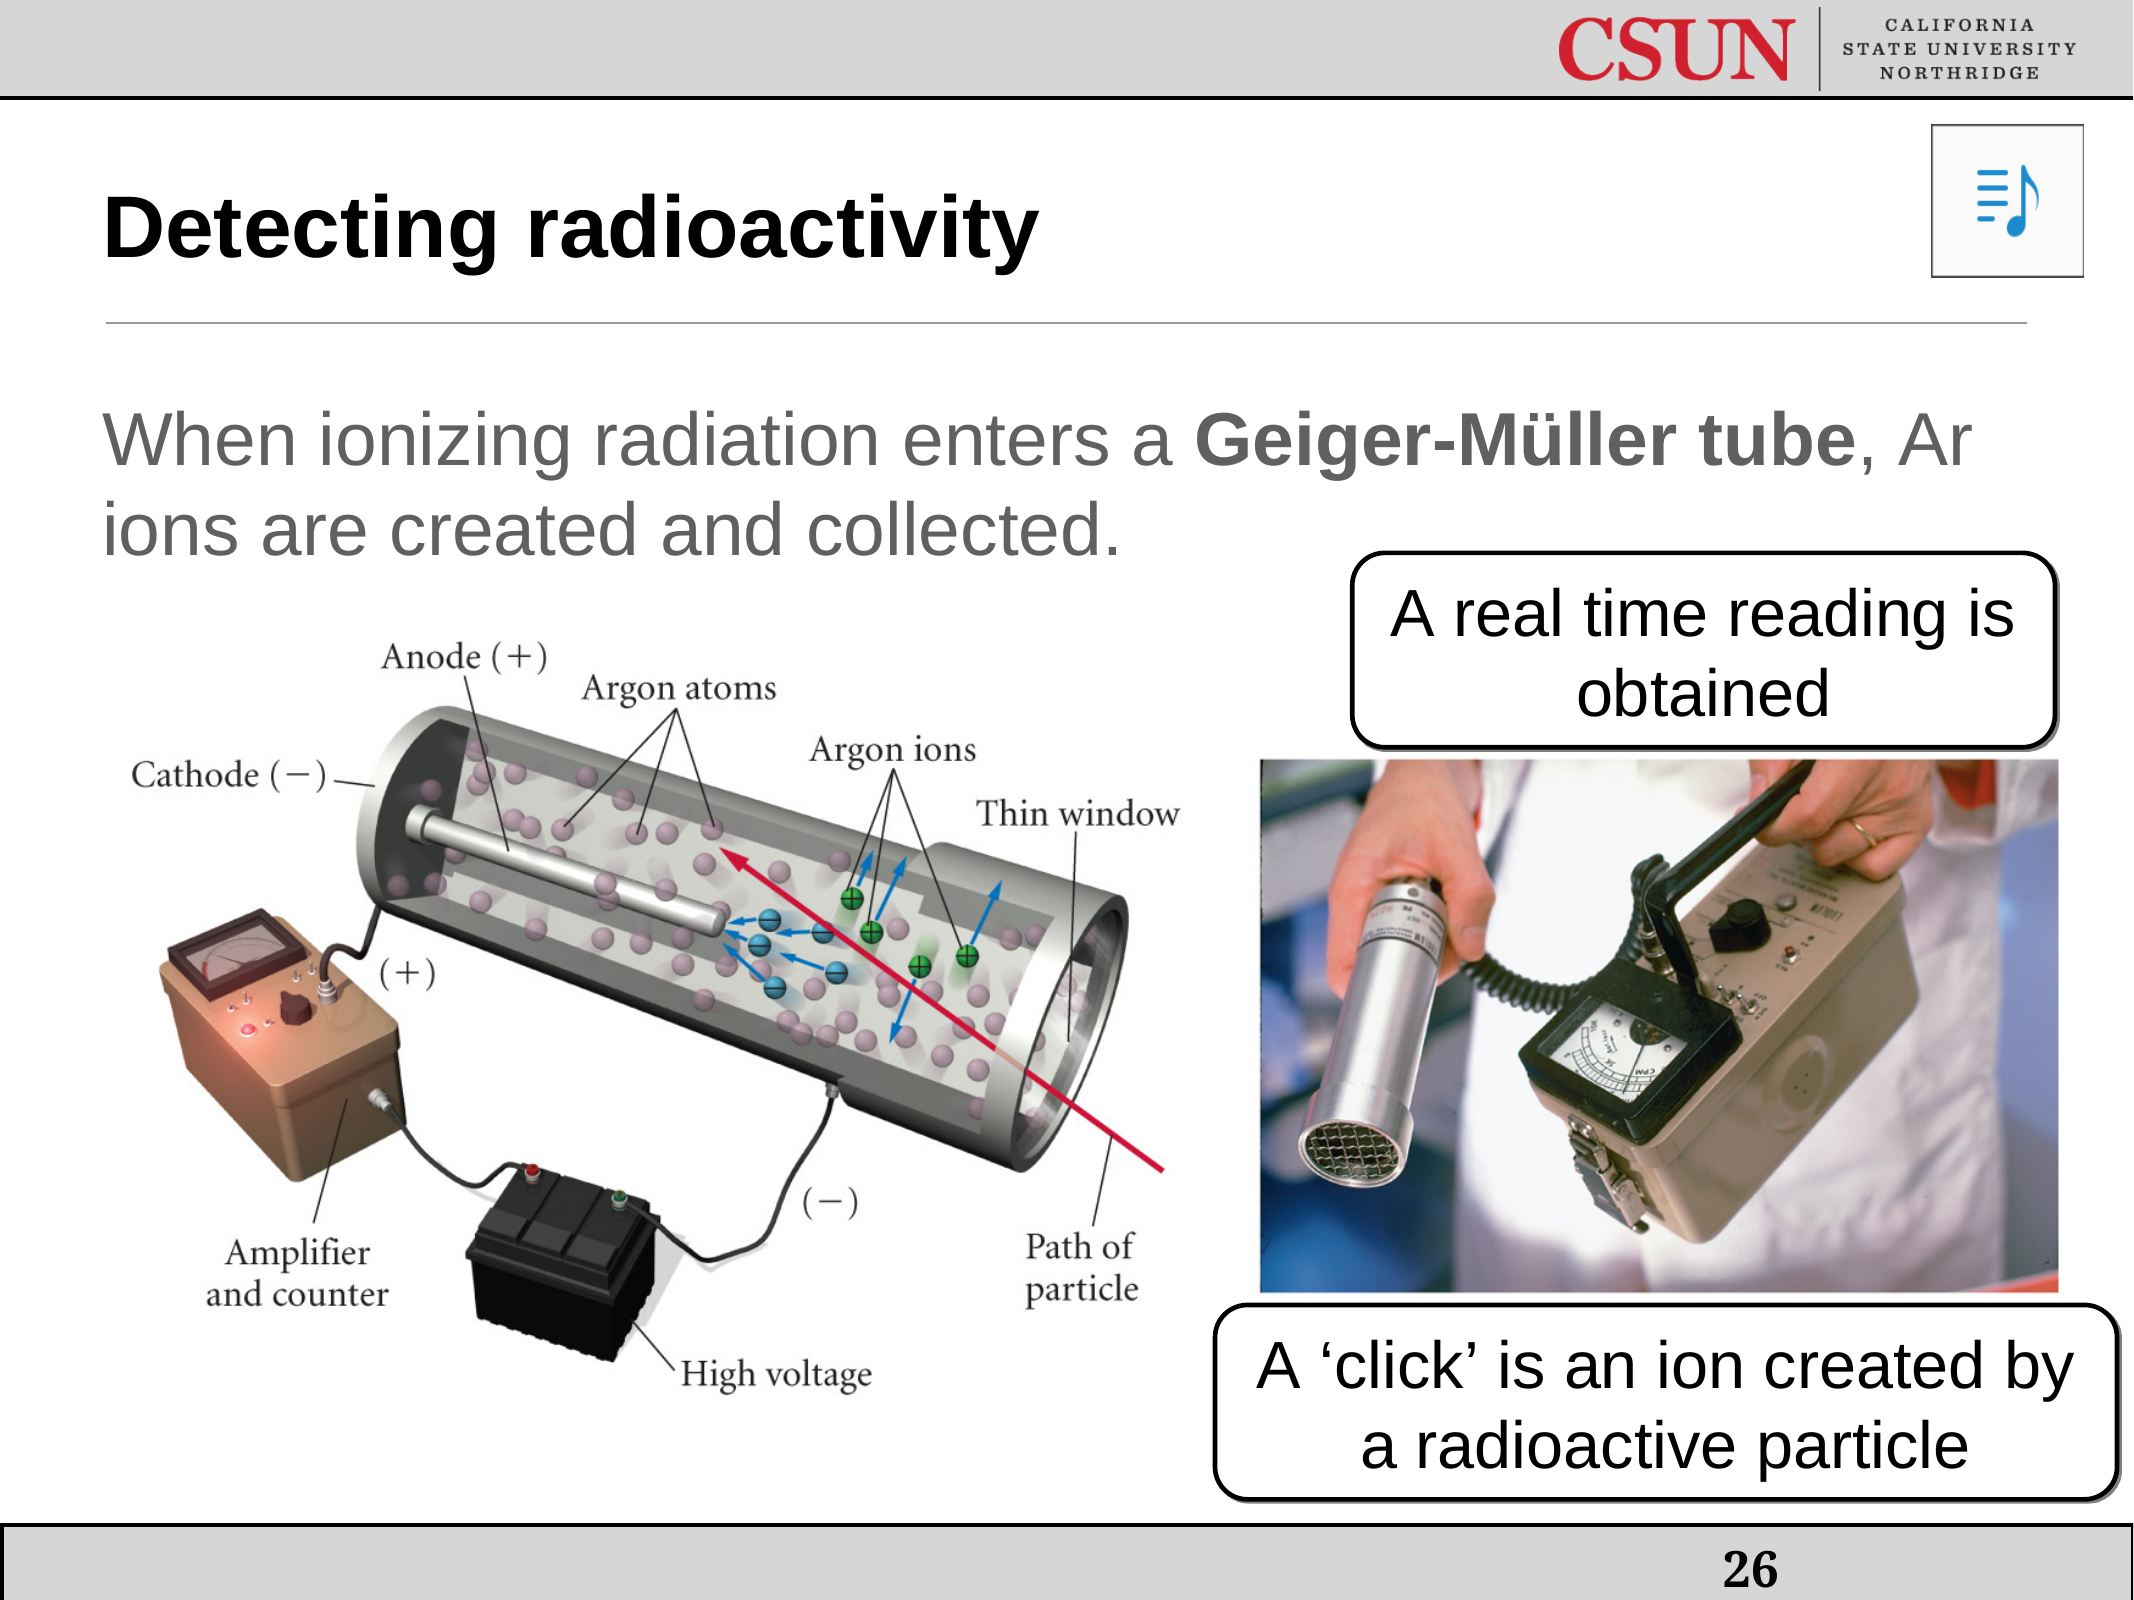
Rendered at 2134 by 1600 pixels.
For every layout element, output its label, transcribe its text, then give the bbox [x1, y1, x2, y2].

title Detecting radioactivity [93, 104, 2040, 284]
text_box A ‘click’ is an ion created by a radioactive particle [1215, 1304, 2118, 1500]
picture [120, 630, 2072, 1396]
picture [1559, 7, 2076, 91]
text_box [1930, 123, 2086, 279]
text_box A real time reading is obtained [1352, 552, 2056, 748]
list When ionizing radiation enters a Geiger-Müller tube, Ar ions are created and collected. [93, 382, 2040, 586]
